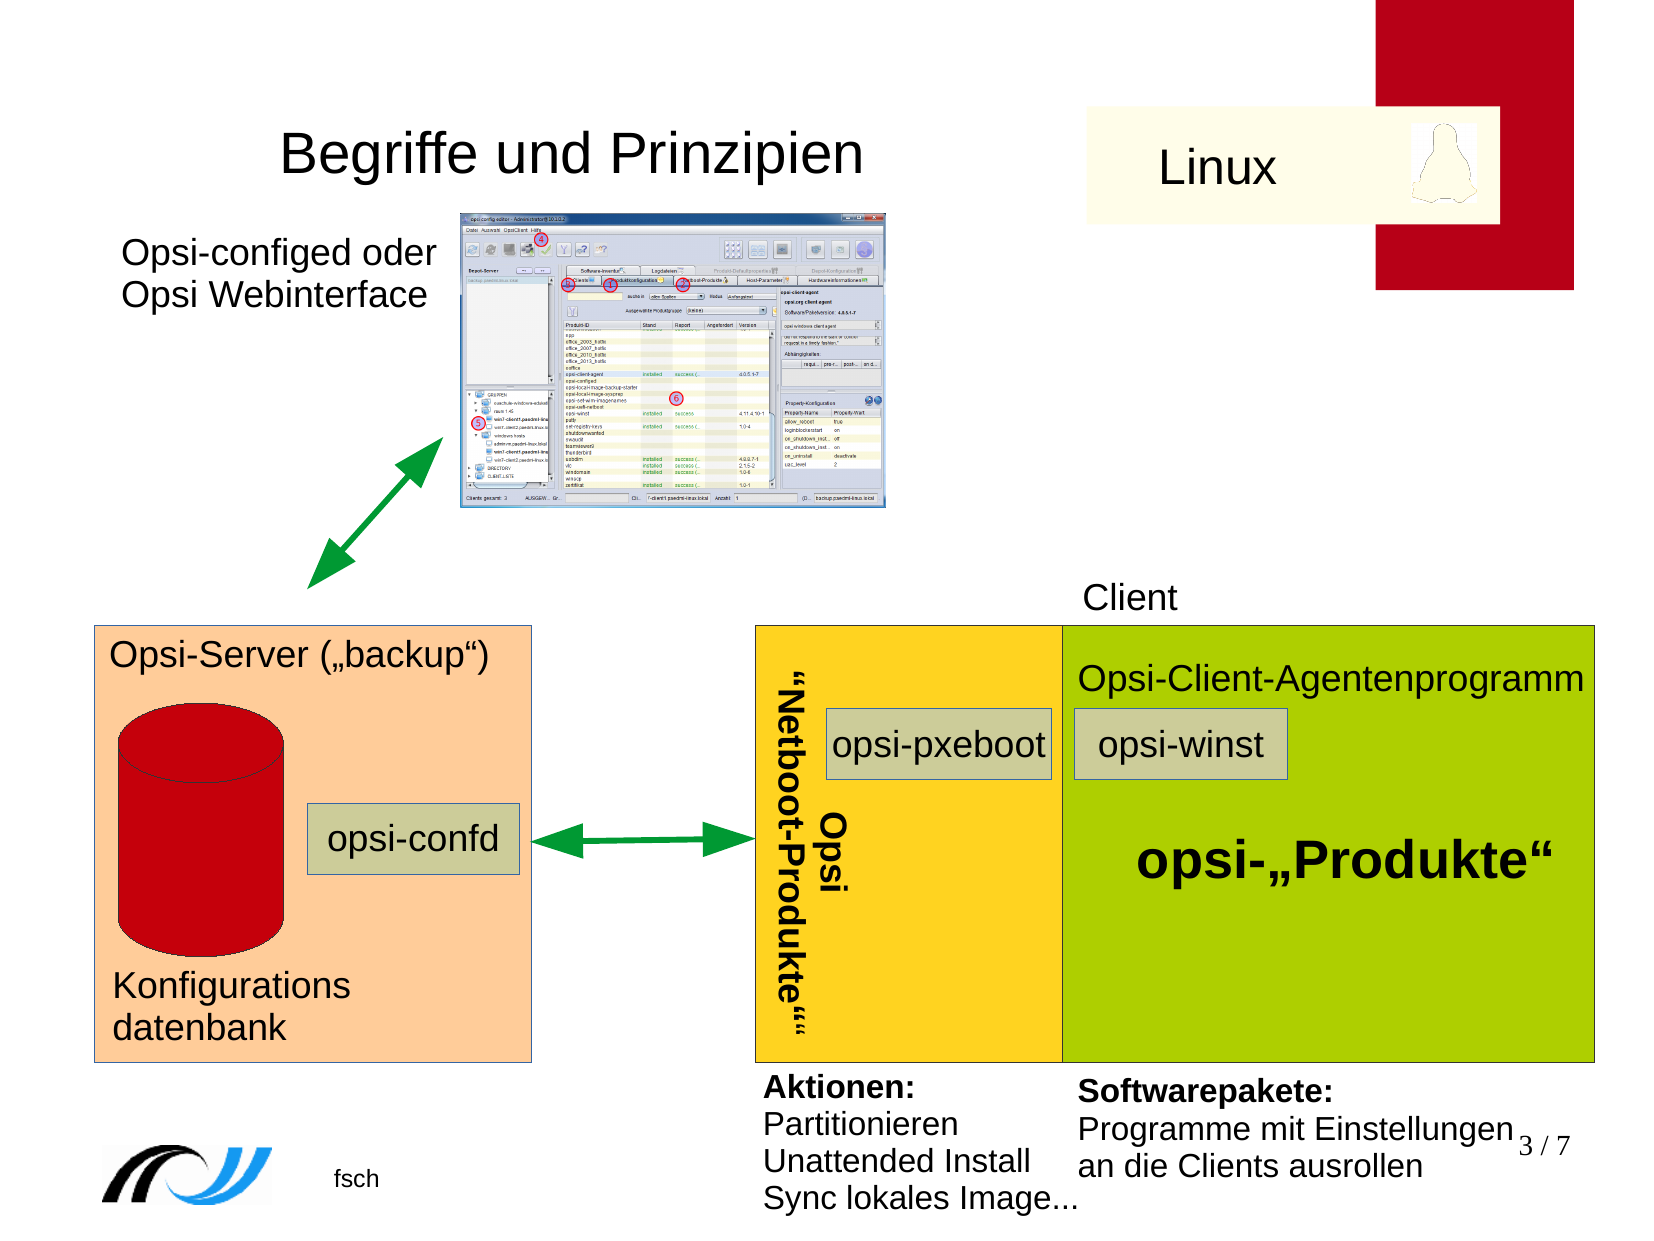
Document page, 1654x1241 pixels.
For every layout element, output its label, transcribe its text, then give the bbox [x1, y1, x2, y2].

text_box Aktionen: Partitionieren Unattended Install Sync lokales Image... [748, 1060, 1095, 1226]
text_box Konfigurations datenbank [97, 956, 367, 1056]
text_box Opsi-Server („backup“) [94, 625, 532, 1063]
text_box opsi-confd [307, 803, 520, 875]
title Begriffe und Prinzipien [82, 49, 1063, 257]
text_box opsi-„Produkte“ [1122, 822, 1572, 898]
text_box [755, 625, 1595, 1063]
picture [102, 1145, 272, 1205]
text_box Opsi-Client-Agentenprogramm [1062, 649, 1600, 707]
text_box opsi-winst [1074, 708, 1288, 780]
text_box Opsi-configed oder Opsi Webinterface [106, 224, 452, 324]
picture [460, 213, 886, 508]
text_box Client [1067, 569, 1193, 626]
text_box [118, 703, 284, 956]
text_box Opsi “Netboot-Produkte““ [763, 654, 863, 1052]
text_box Softwarepakete: Programme mit Einstellungen an die Clients ausrollen [1062, 1065, 1539, 1193]
text_box opsi-pxeboot [826, 708, 1052, 780]
text_box fsch [319, 1157, 395, 1201]
